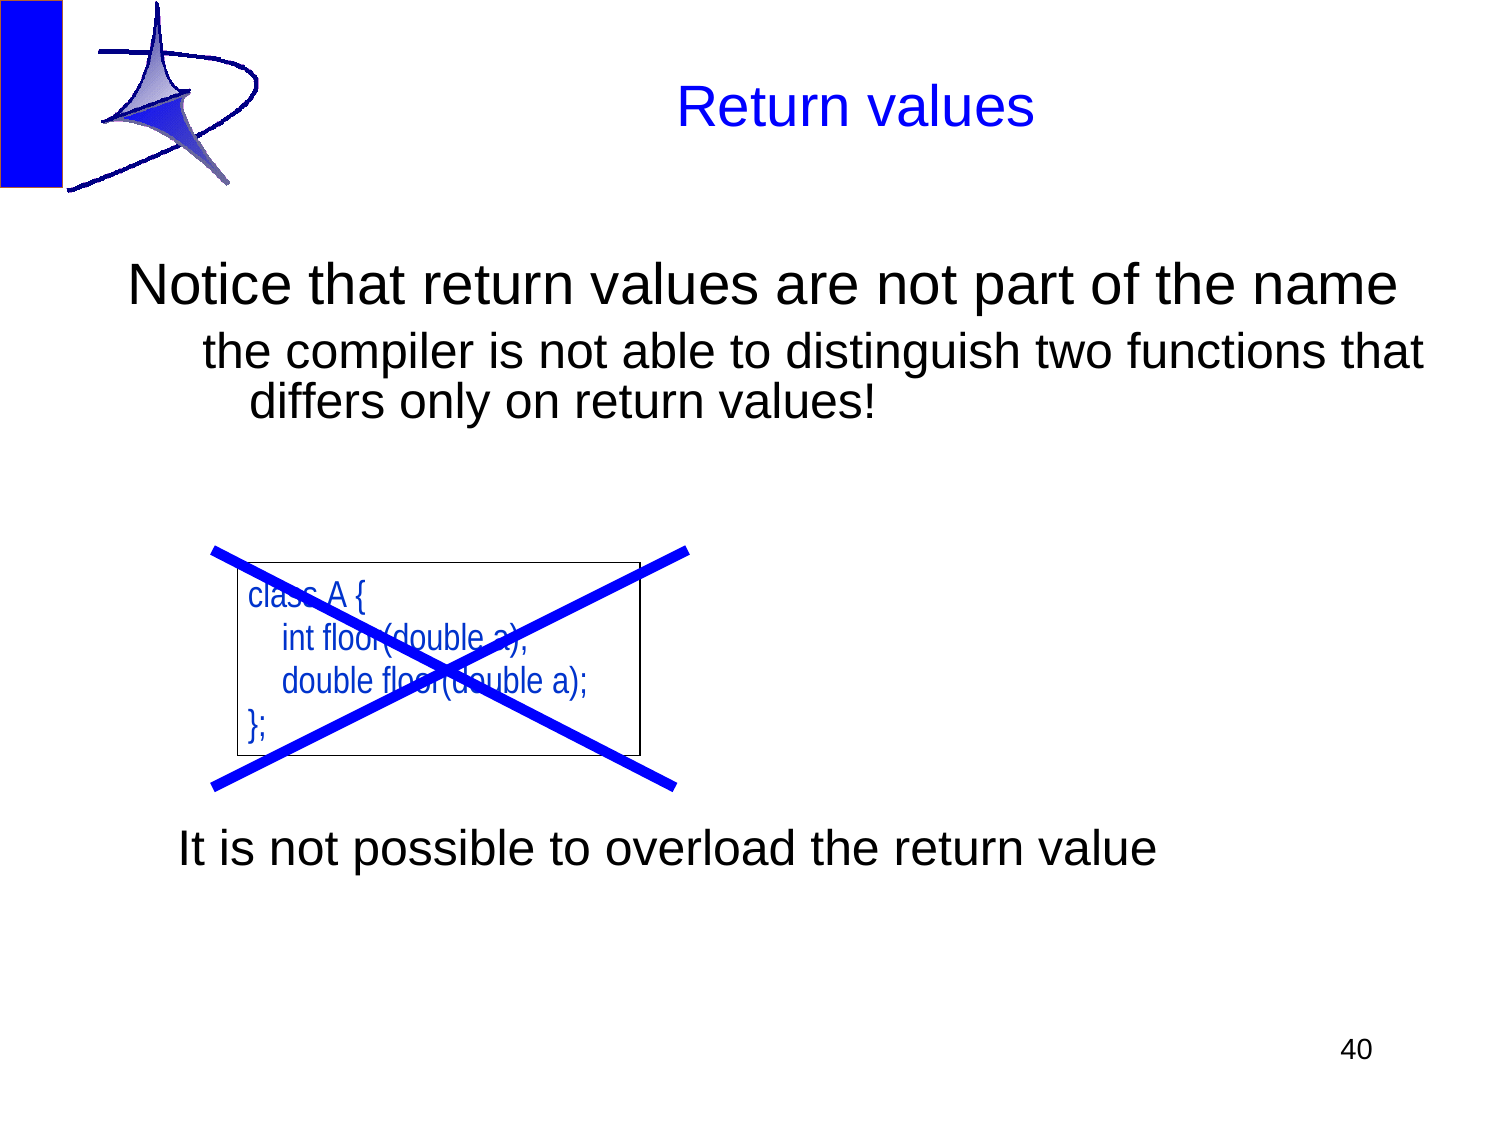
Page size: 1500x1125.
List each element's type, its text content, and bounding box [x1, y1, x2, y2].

picture [62, 0, 263, 197]
title Return values [262, 24, 1450, 188]
text_box class A { int floor(double a); double floor(double a); }; [466, 580, 641, 756]
list Notice that return values are not part of the name the compiler is not able to distinguish two functions that differs only on return values! [112, 249, 1450, 528]
text_box class A { int floor(double a); double floor(double a); }; [237, 569, 433, 756]
text_box It is not possible to overload the return value [162, 812, 1438, 950]
text_box class A { int floor(double a); double floor(double a); }; [290, 677, 600, 756]
text_box class A { int floor(double a); double floor(double a); }; [250, 562, 641, 664]
